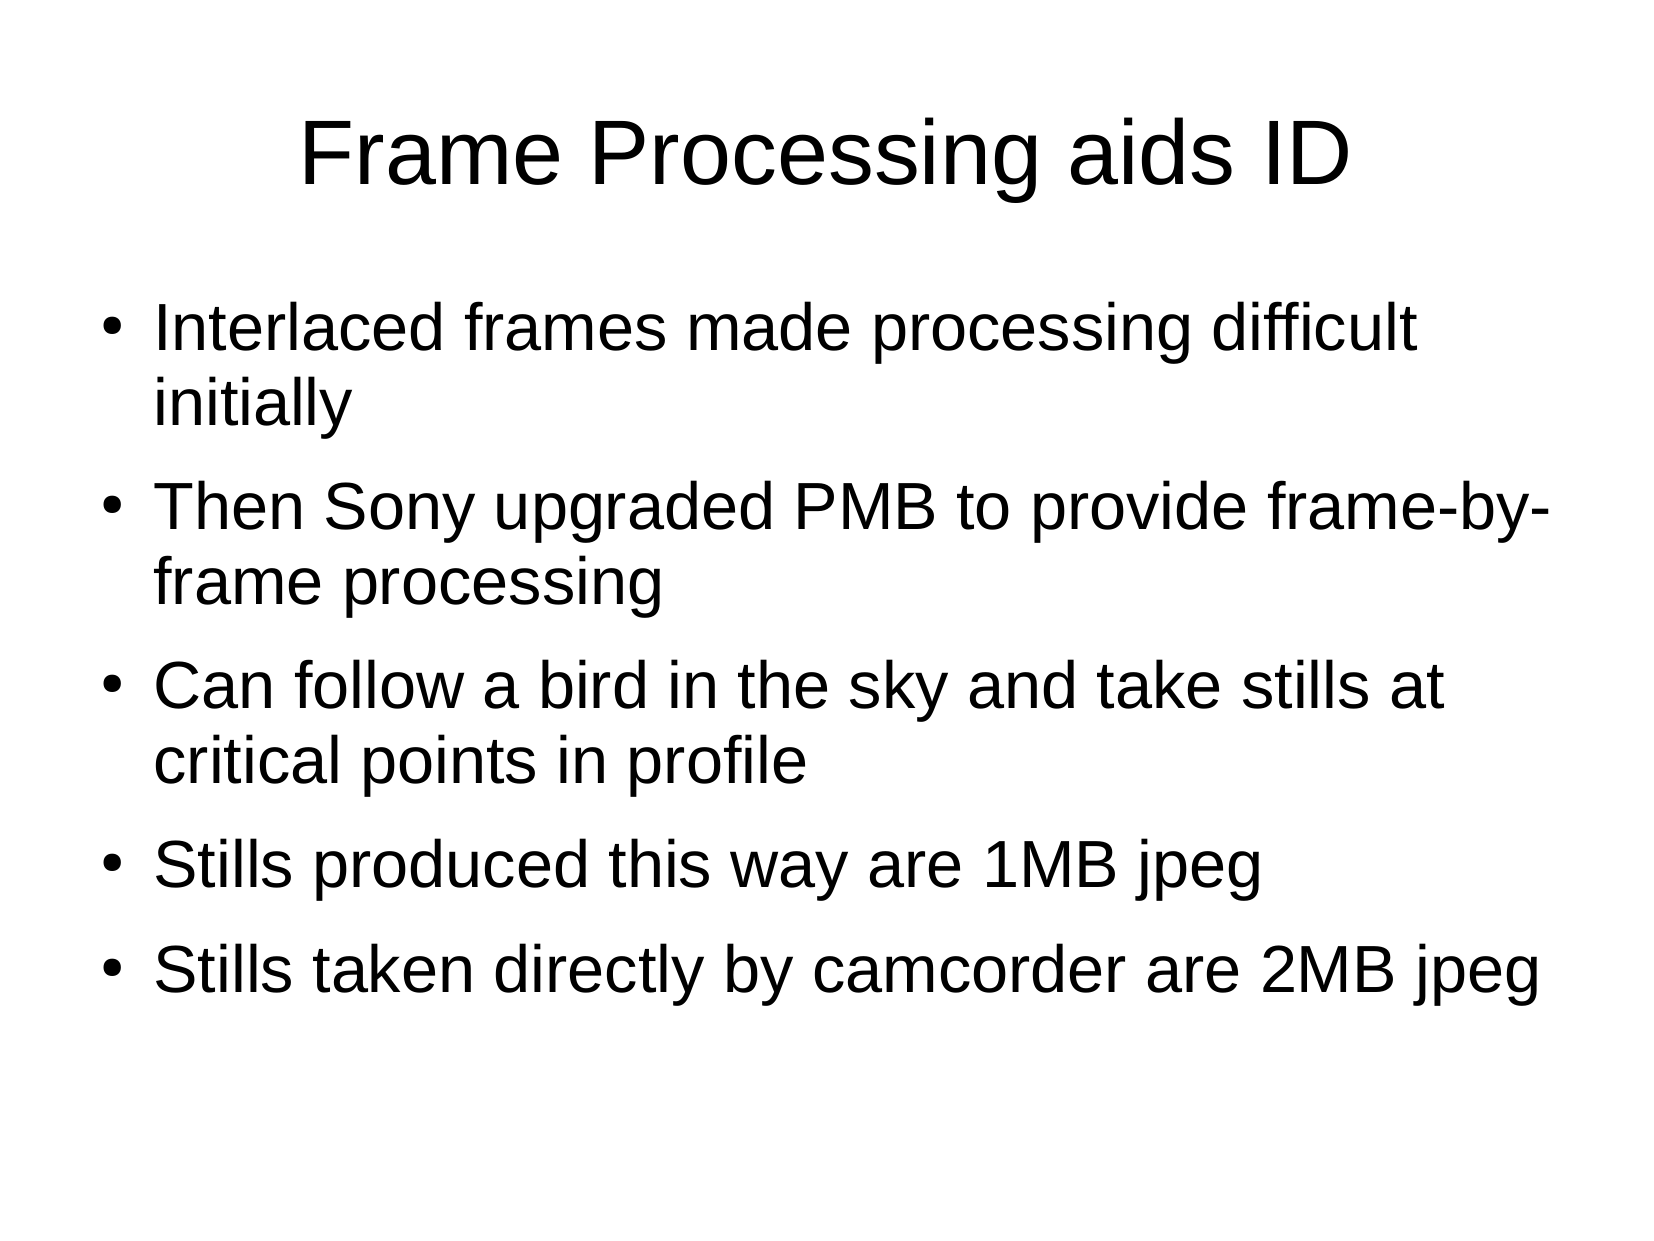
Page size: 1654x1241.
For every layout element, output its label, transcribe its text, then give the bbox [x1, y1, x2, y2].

title Frame Processing aids ID [82, 56, 1571, 250]
list Interlaced frames made processing difficult initially Then Sony upgraded PMB to provide frame-by-frame processing Can follow a bird in the sky and take stills at critical points in profile Stills produced this way are 1MB jpeg Stills taken directly by camcorder are 2MB jpeg [82, 290, 1571, 1094]
